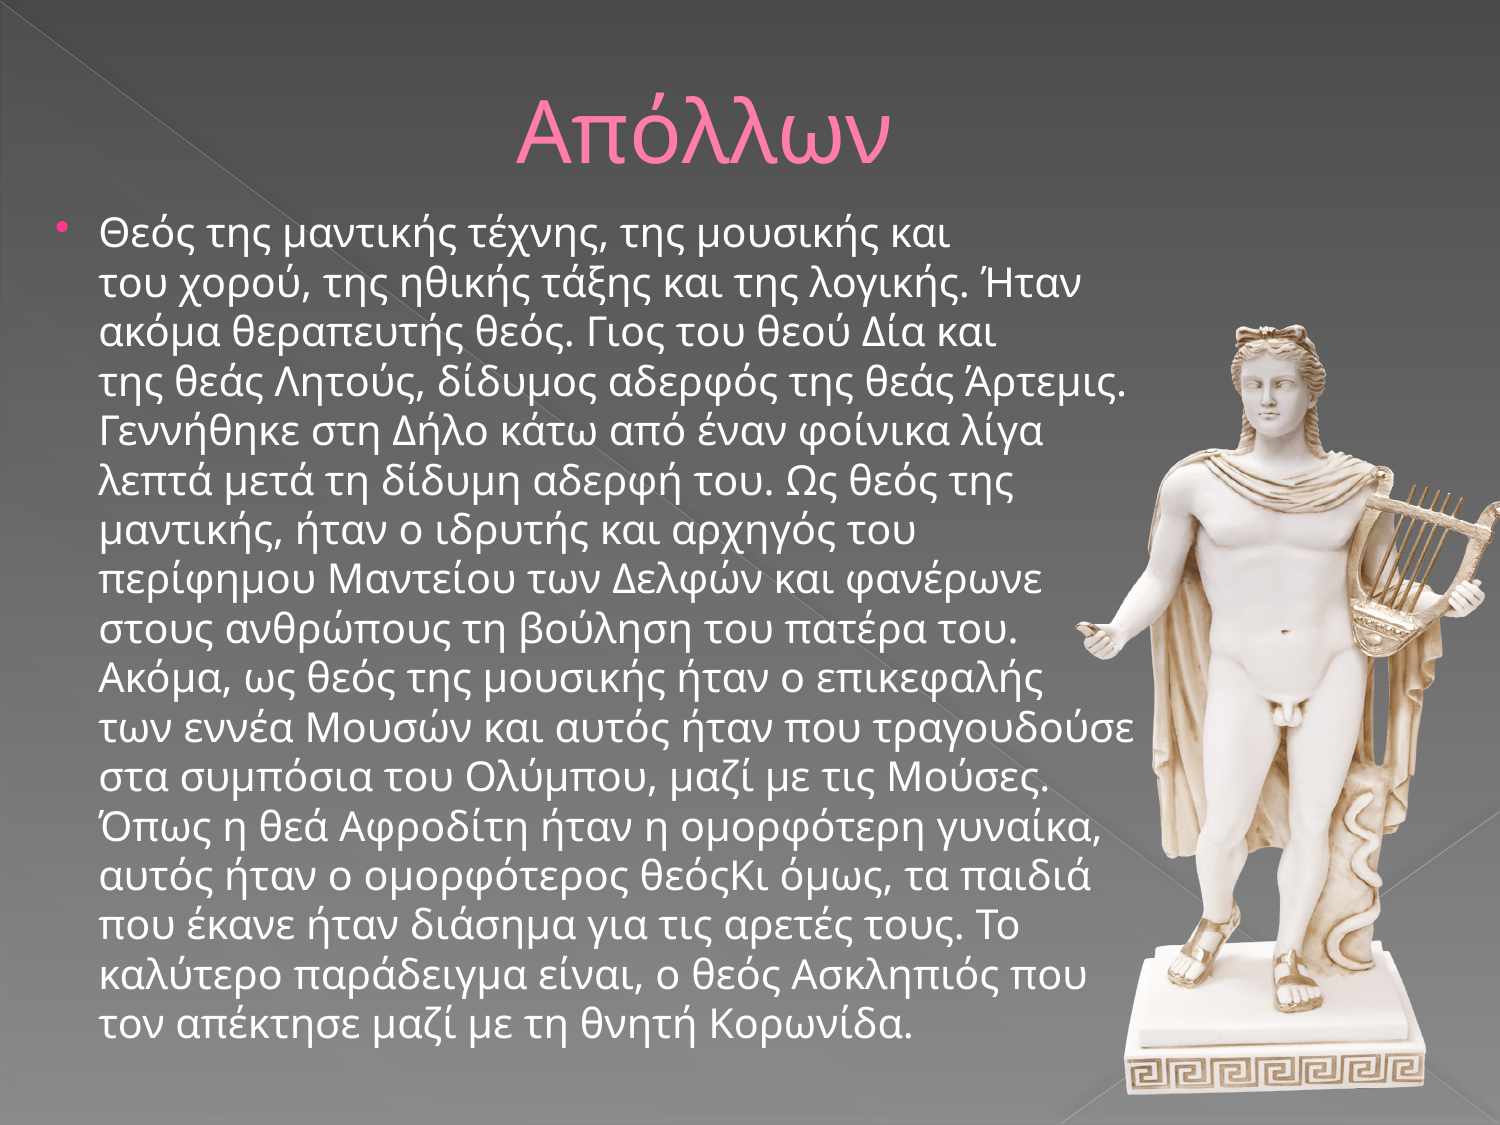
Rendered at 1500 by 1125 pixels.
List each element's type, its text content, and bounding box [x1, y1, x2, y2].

list Θεός της μαντικής τέχνης, της μουσικής και του χορού, της ηθικής τάξης και της λογικής. Ήταν ακόμα θεραπευτής θεός. Γιος του θεού Δία και της θεάς Λητούς, δίδυμος αδερφός της θεάς Άρτεμις. Γεννήθηκε στη Δήλο κάτω από έναν φοίνικα λίγα λεπτά μετά τη δίδυμη αδερφή του. Ως θεός της μαντικής, ήταν ο ιδρυτής και αρχηγός του περίφημου Μαντείου των Δελφών και φανέρωνε στους ανθρώπους τη βούληση του πατέρα του. Ακόμα, ως θεός της μουσικής ήταν ο επικεφαλής των εννέα Μουσών και αυτός ήταν που τραγουδούσε στα συμπόσια του Ολύμπου, μαζί με τις Μούσες. Όπως η θεά Αφροδίτη ήταν η ομορφότερη γυναίκα, αυτός ήταν ο ομορφότερος θεόςΚι όμως, τα παιδιά που έκανε ήταν διάσημα για τις αρετές τους. Το καλύτερο παράδειγμα είναι, ο θεός Ασκληπιός που τον απέκτησε μαζί με τη θνητή Κορωνίδα. [35, 199, 1161, 1079]
picture [1066, 316, 1500, 1102]
title Απόλλων [421, 35, 1414, 223]
